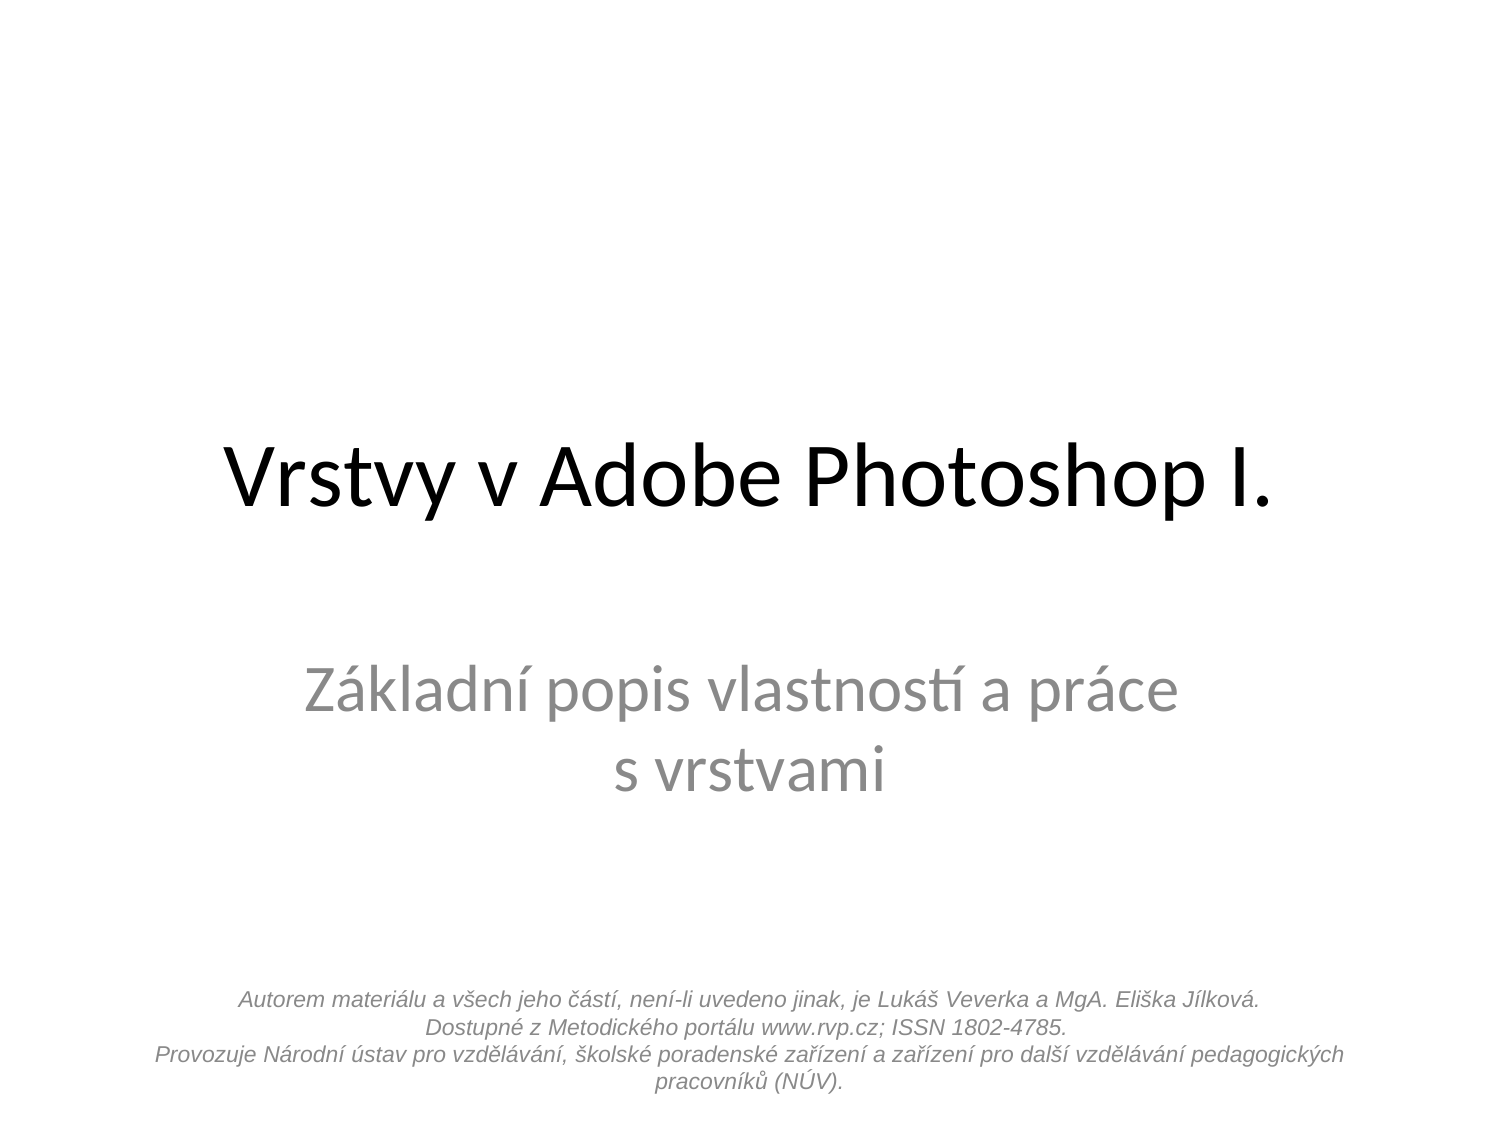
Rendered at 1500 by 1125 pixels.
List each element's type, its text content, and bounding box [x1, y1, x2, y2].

title Vrstvy v Adobe Photoshop I. [112, 349, 1388, 591]
text_box Základní popis vlastností a práce s vrstvami [225, 637, 1276, 926]
text_box Autorem materiálu a všech jeho částí, není-li uvedeno jinak, je Lukáš Veverka a MgA. Eliška Jílková. Dostupné z Metodického portálu www.rvp.cz; ISSN 1802-4785. Provozuje Národní ústav pro vzdělávání, školské poradenské zařízení a zařízení pro další vzdělávání pedagogických pracovníků (NÚV). [135, 1023, 1365, 1084]
